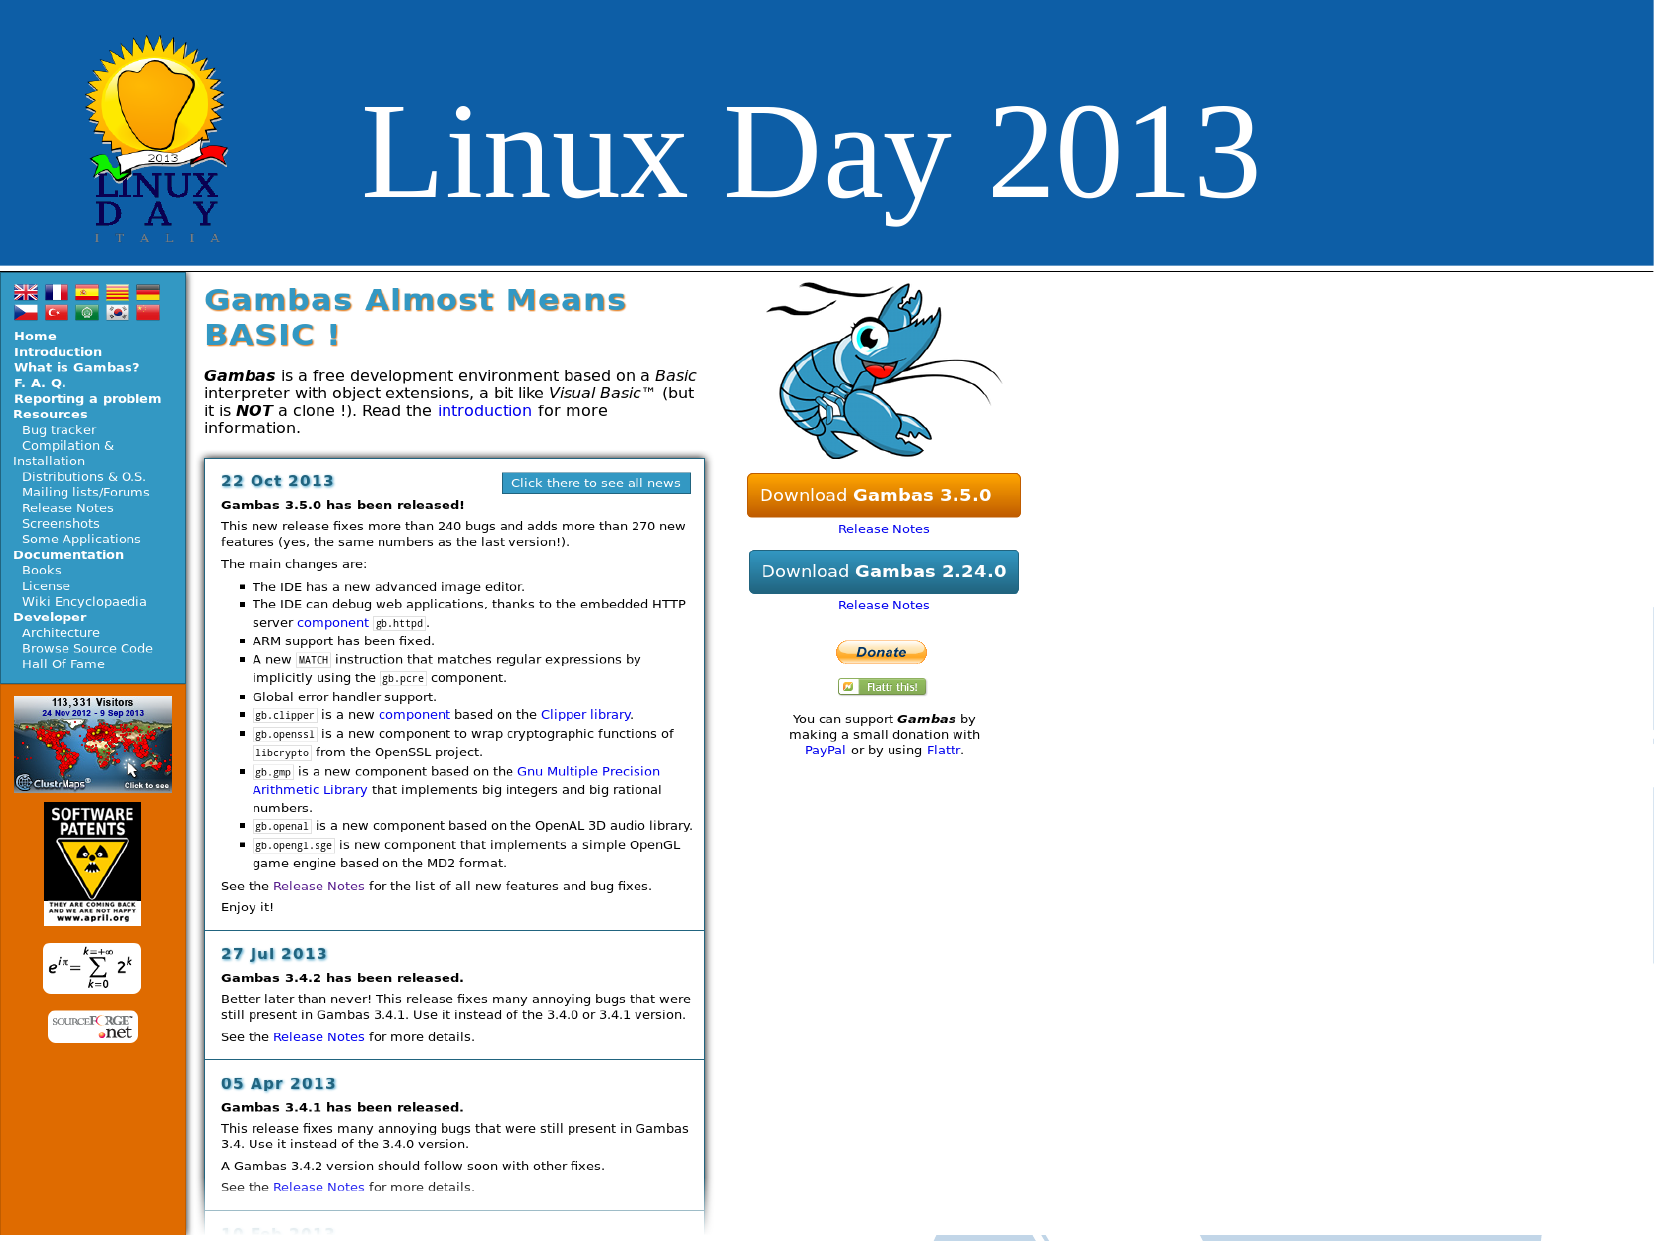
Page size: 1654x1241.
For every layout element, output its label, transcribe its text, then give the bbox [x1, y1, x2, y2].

picture [76, 14, 237, 262]
picture [0, 271, 1654, 1235]
title Linux Day 2013 [237, 47, 1465, 255]
